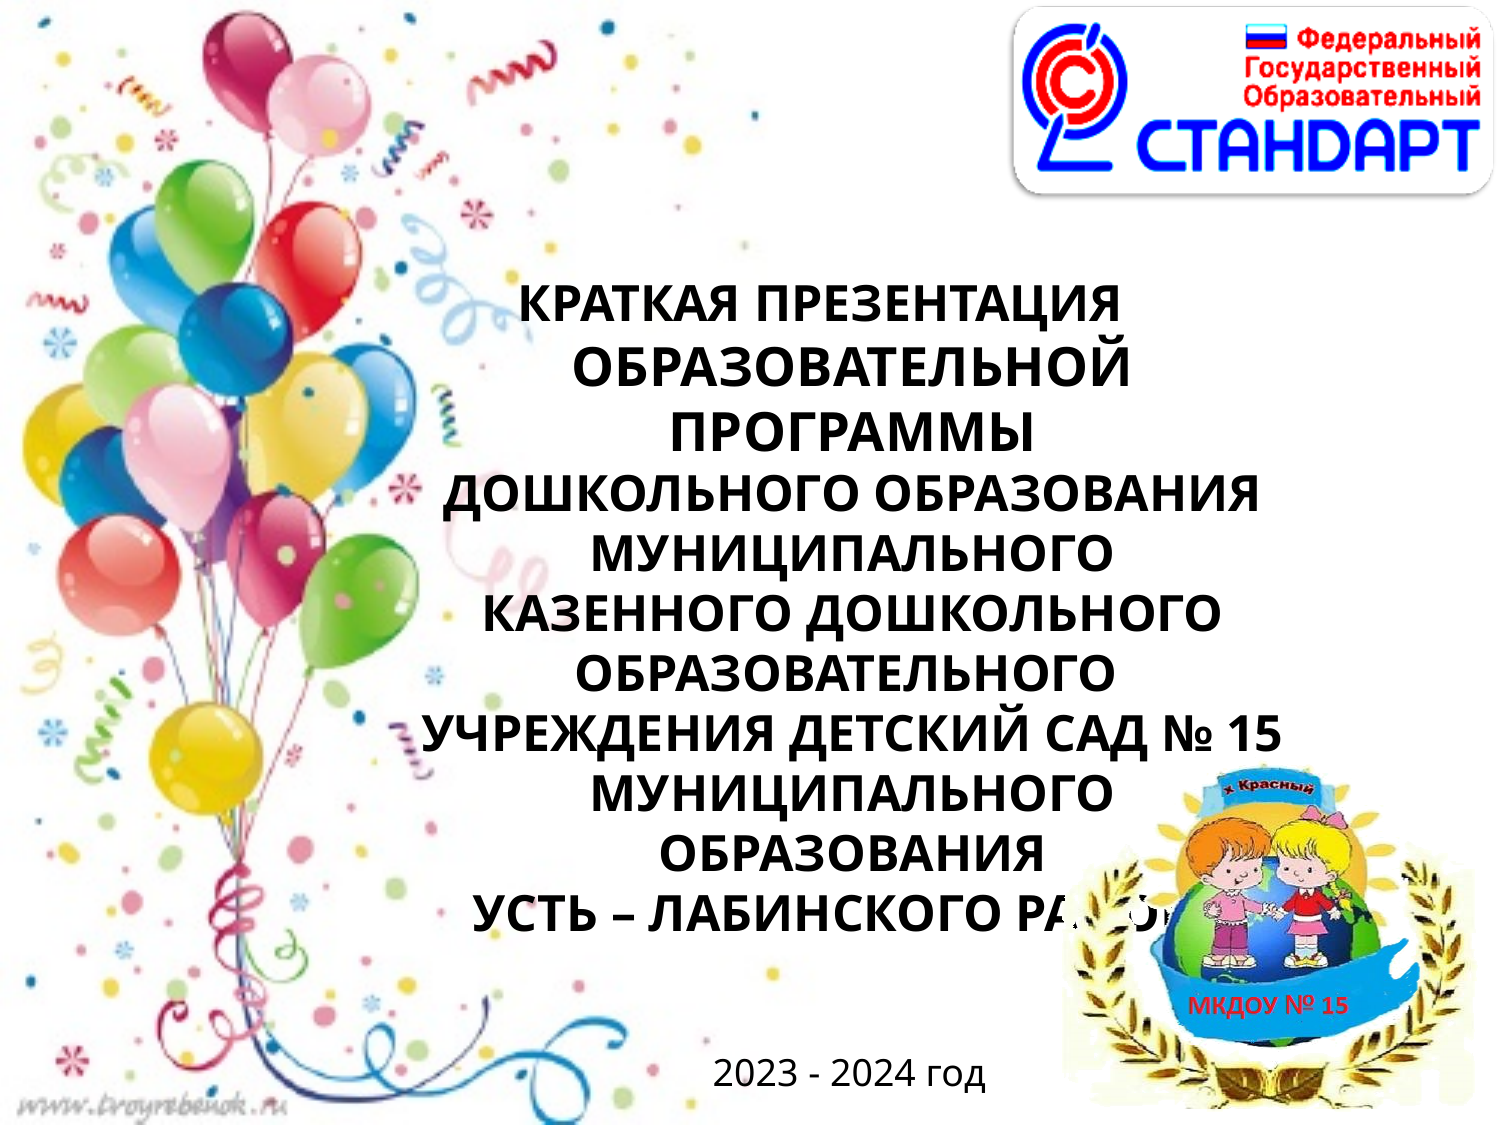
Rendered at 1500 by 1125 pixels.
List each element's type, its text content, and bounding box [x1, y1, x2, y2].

text_box 2023 - 2024 год [609, 937, 1062, 1106]
picture [0, 0, 1500, 1125]
title КРАТКАЯ ПРЕЗЕНТАЦИЯ ОБРАЗОВАТЕЛЬНОЙ ПРОГРАММЫ ДОШКОЛЬНОГО ОБРАЗОВАНИЯ МУНИЦИПАЛЬНОГО КАЗЕННОГО ДОШКОЛЬНОГО ОБРАЗОВАТЕЛЬНОГО УЧРЕЖДЕНИЯ ДЕТСКИЙ САД № 15 МУНИЦИПАЛЬНОГО ОБРАЗОВАНИЯ УСТЬ – ЛАБИНСКОГО РАЙОНА [377, 84, 1328, 813]
